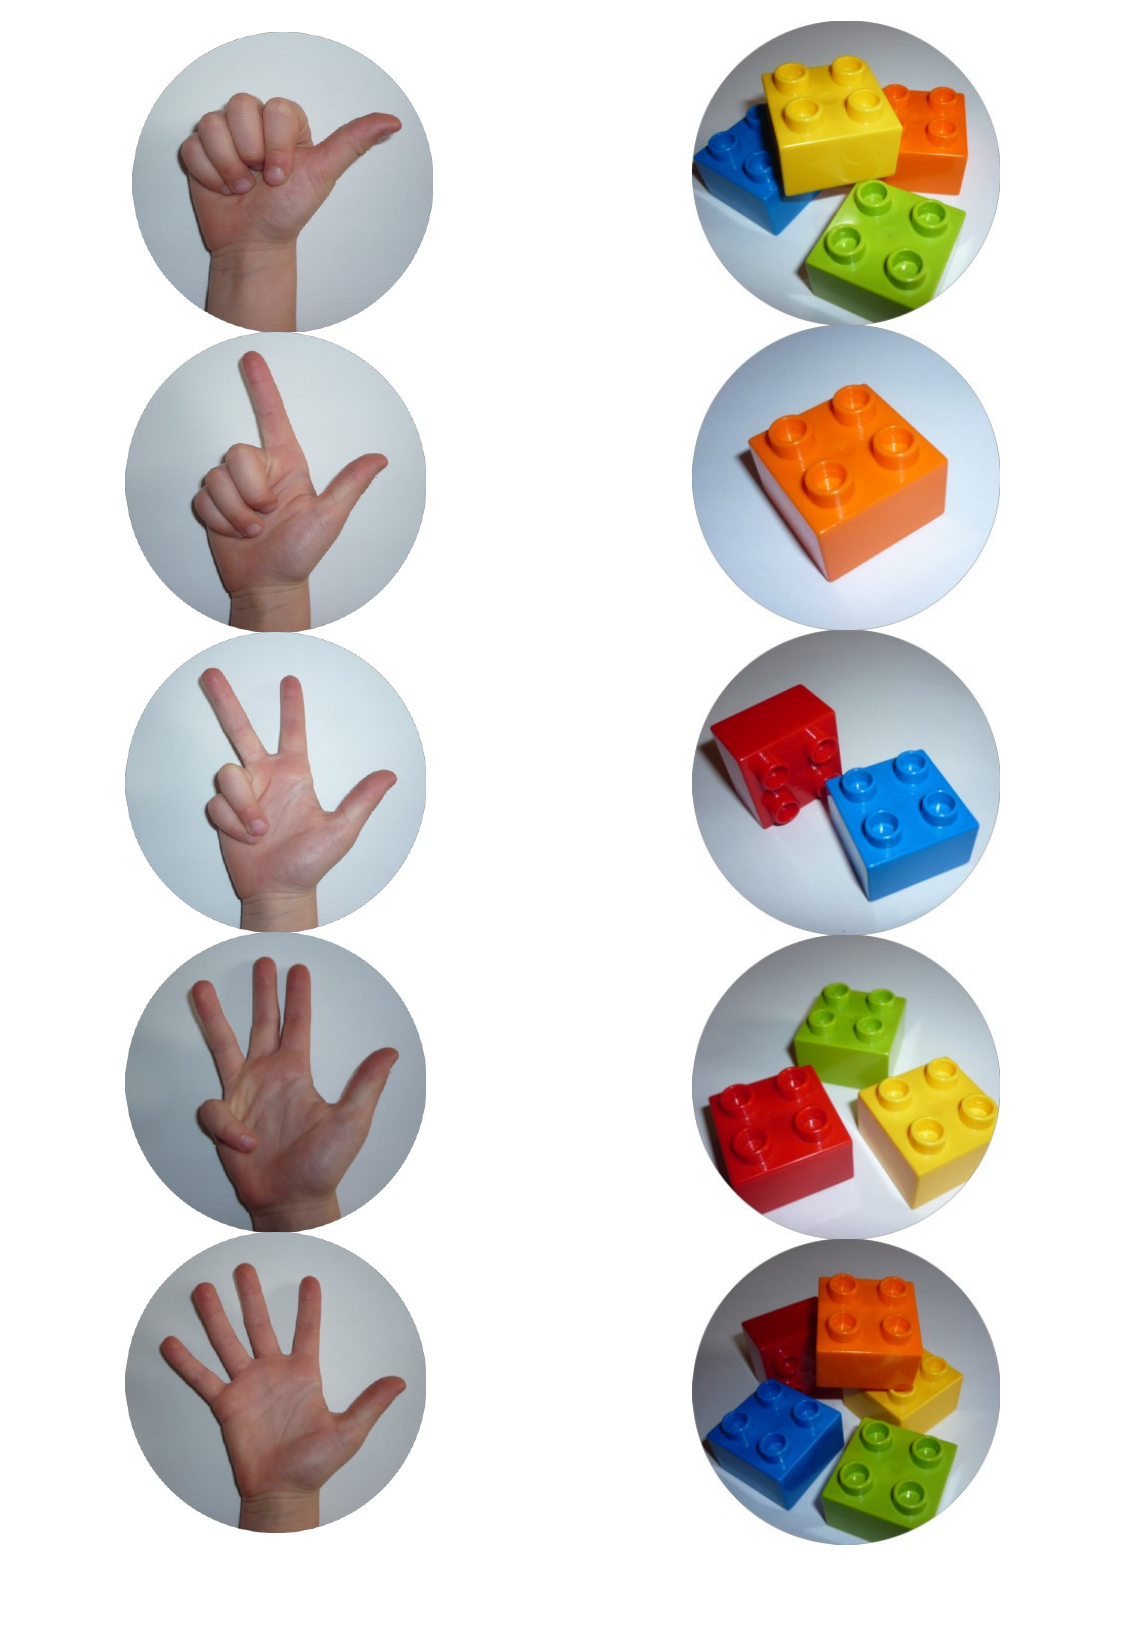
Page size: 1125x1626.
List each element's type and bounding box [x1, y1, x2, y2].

picture [125, 32, 433, 1533]
picture [692, 21, 1000, 1545]
